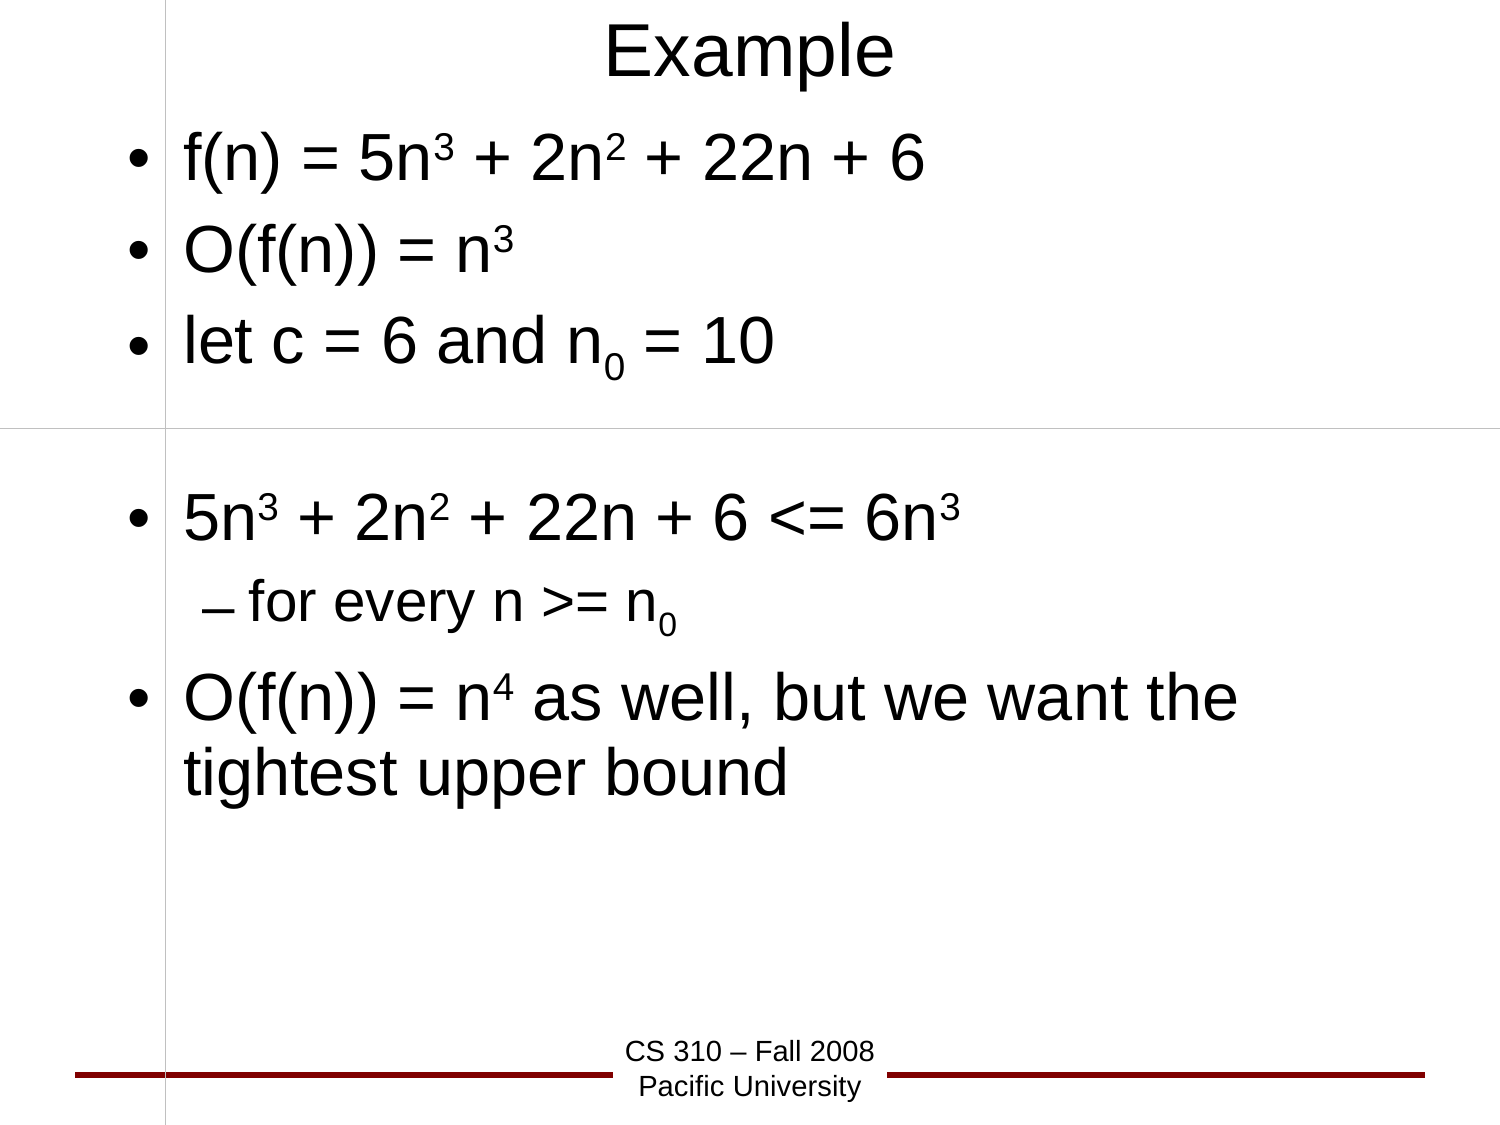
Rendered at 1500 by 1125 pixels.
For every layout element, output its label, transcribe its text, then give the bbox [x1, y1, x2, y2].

title Example [112, 0, 1388, 100]
list f(n) = 5n3 + 2n2 + 22n + 6 O(f(n)) = n3 let c = 6 and n0 = 10 5n3 + 2n2 + 22n + 6 <= 6n3 for every n >= n0 O(f(n)) = n4 as well, but we want the tightest upper bound [112, 112, 1413, 1001]
